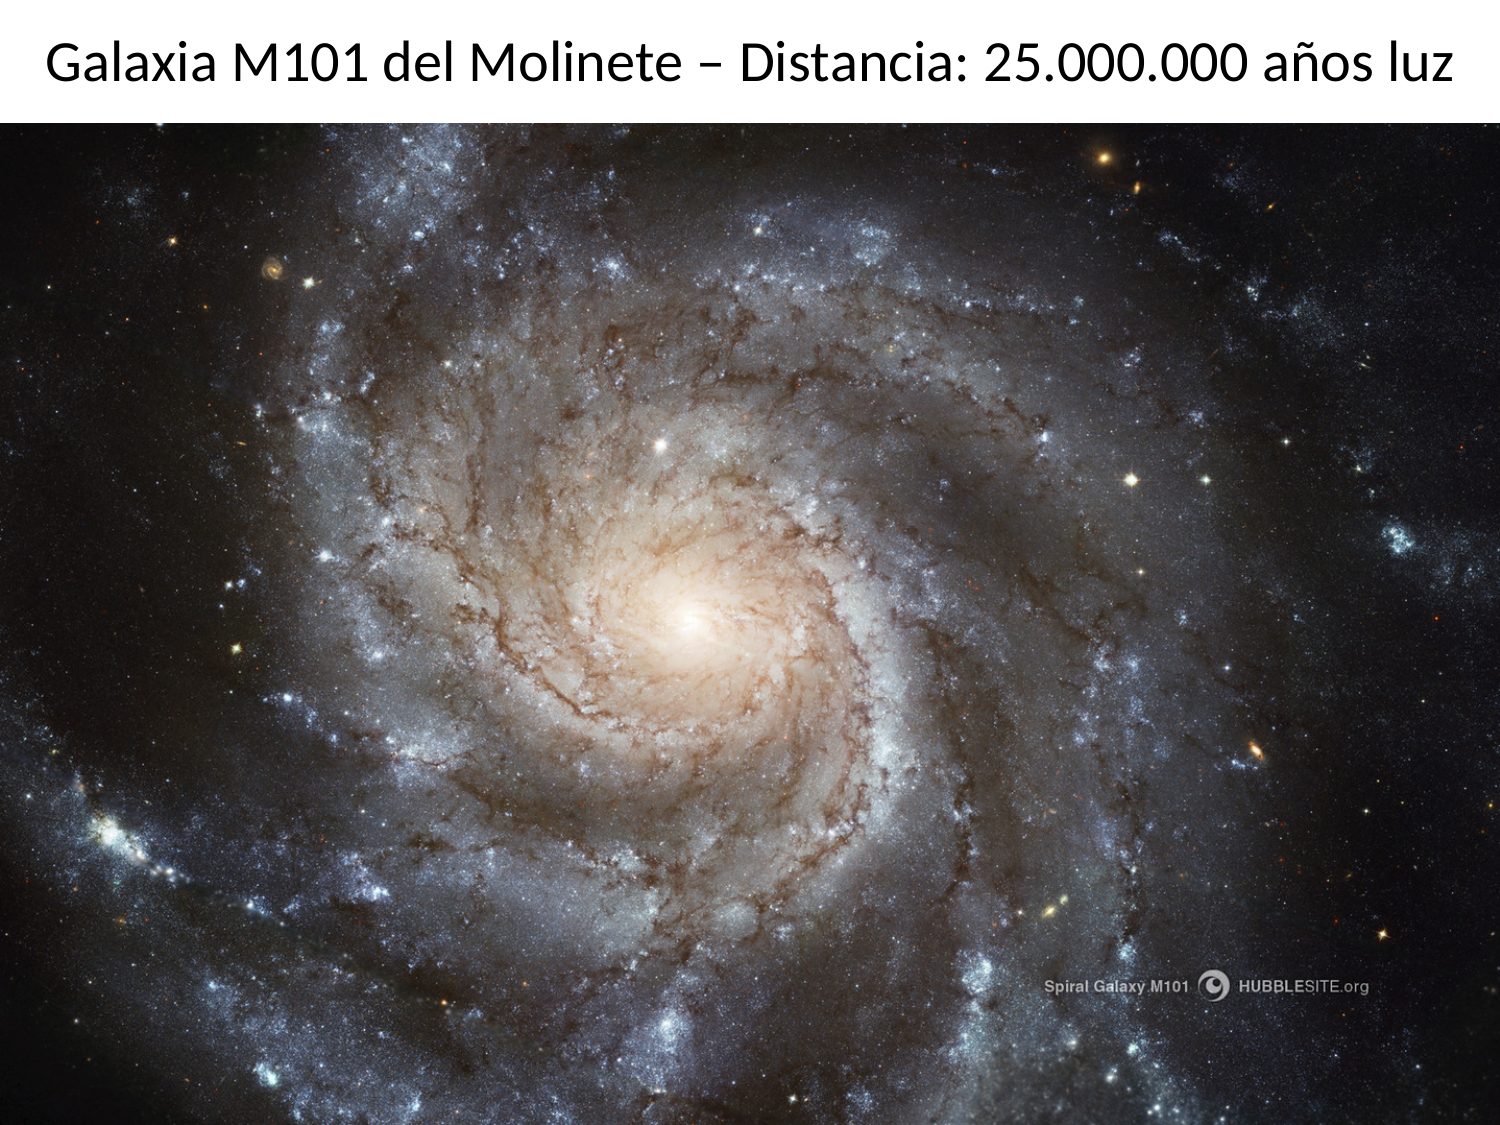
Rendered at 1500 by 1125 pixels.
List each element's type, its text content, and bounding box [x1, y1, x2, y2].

picture [0, 123, 1500, 1125]
title Galaxia M101 del Molinete – Distancia: 25.000.000 años luz [0, 0, 1500, 118]
